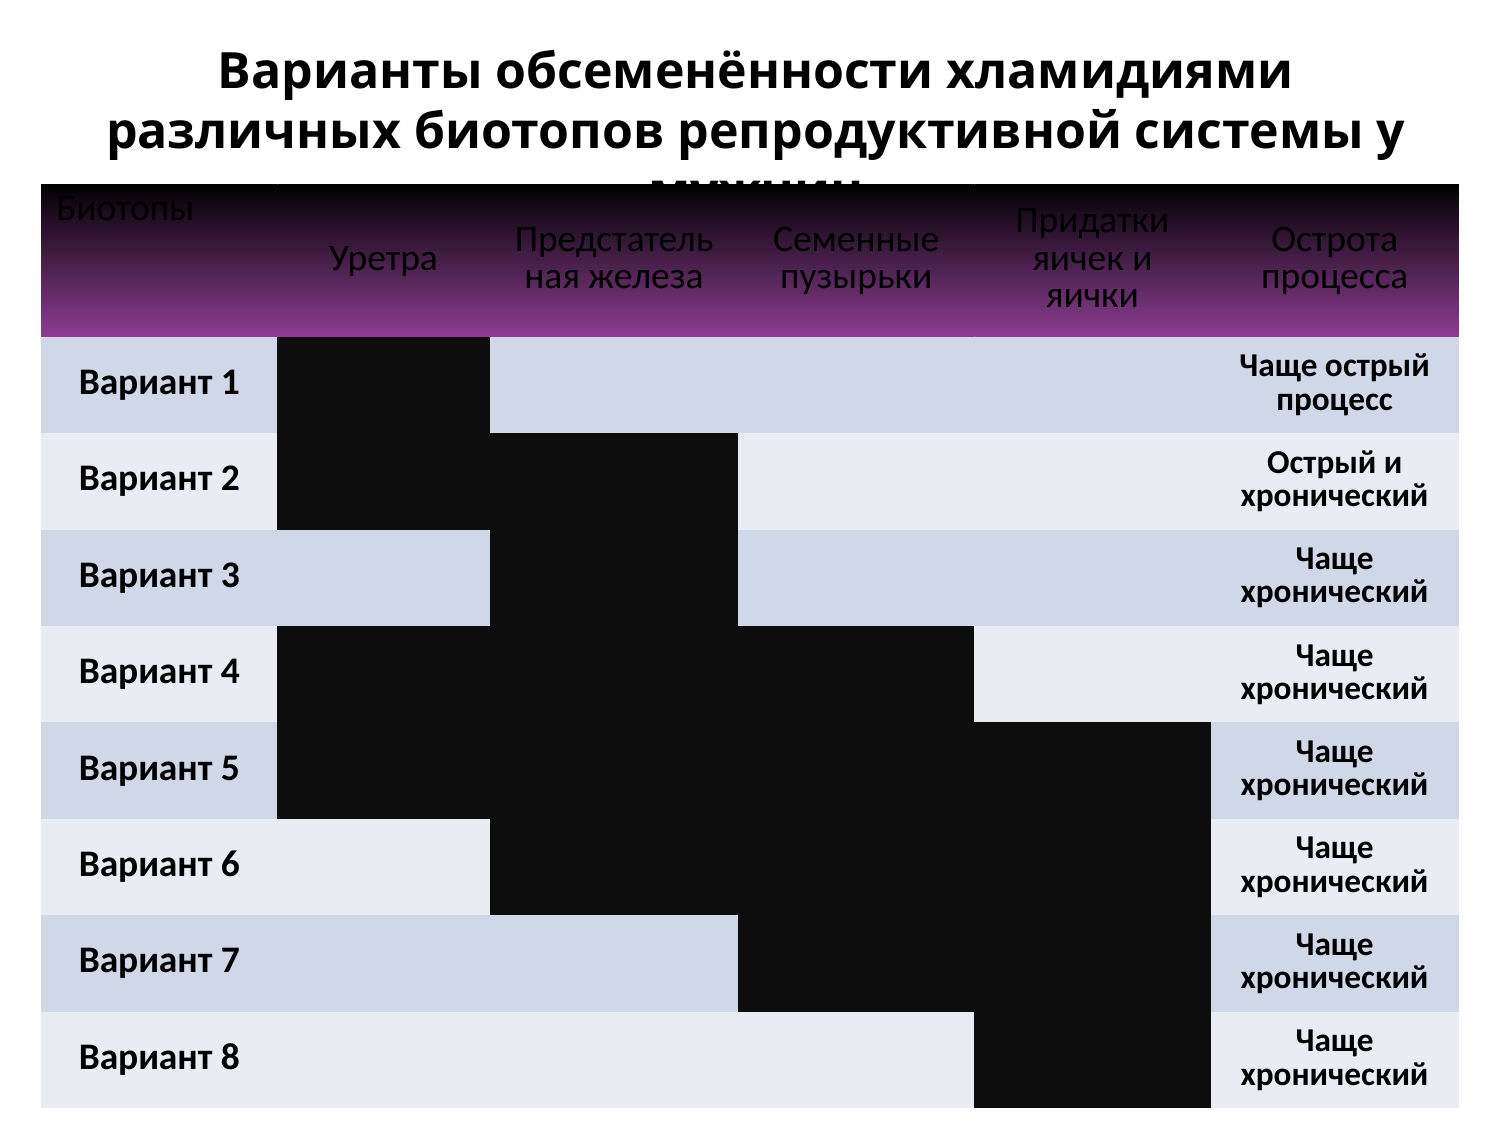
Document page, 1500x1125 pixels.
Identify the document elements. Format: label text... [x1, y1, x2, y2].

table_cell Чаще хронический [1211, 1012, 1459, 1108]
table_cell [974, 819, 1211, 915]
table_cell [738, 530, 974, 626]
table_cell Вариант 2 [41, 433, 277, 530]
table_cell [974, 337, 1211, 433]
table_cell Вариант 8 [41, 1012, 277, 1108]
table_cell [490, 1012, 738, 1108]
table_cell [974, 915, 1211, 1012]
table_cell Вариант 1 [41, 337, 277, 433]
table_cell [738, 626, 974, 722]
table_cell [738, 722, 974, 819]
table_cell [490, 819, 738, 915]
table_cell [277, 433, 490, 530]
table_cell [974, 433, 1211, 530]
table_cell Вариант 3 [41, 530, 277, 626]
table_cell [738, 1012, 974, 1108]
table_header Семенные пузырьки [738, 184, 974, 337]
table_cell [277, 915, 490, 1012]
table_cell [490, 722, 738, 819]
table_cell Чаще острый процесс [1211, 337, 1459, 433]
table_cell Вариант 7 [41, 915, 277, 1012]
table_cell [974, 626, 1211, 722]
table_cell [277, 819, 490, 915]
table_header Острота процесса [1211, 184, 1459, 337]
title Варианты обсеменённости хламидиями различных биотопов репродуктивной системы у мужчин [53, 30, 1459, 149]
table_cell [738, 819, 974, 915]
table_cell Чаще хронический [1211, 915, 1459, 1012]
table_cell [277, 626, 490, 722]
table_header Предстательная железа [490, 184, 738, 337]
table_cell [277, 1012, 490, 1108]
table_cell [738, 337, 974, 433]
table_cell [490, 433, 738, 530]
table_header Биотопы [41, 184, 277, 337]
table_cell Чаще хронический [1211, 626, 1459, 722]
table_cell [277, 722, 490, 819]
table_cell [738, 433, 974, 530]
table_cell Чаще хронический [1211, 819, 1459, 915]
table_cell [738, 915, 974, 1012]
table_cell [490, 530, 738, 626]
table_cell [974, 722, 1211, 819]
table_cell [490, 915, 738, 1012]
table_header Придатки яичек и яички [974, 184, 1211, 337]
table_header Уретра [277, 184, 490, 337]
table_cell [490, 337, 738, 433]
table_cell [490, 626, 738, 722]
table_cell [974, 530, 1211, 626]
table_cell Чаще хронический [1211, 722, 1459, 819]
table_cell Вариант 5 [41, 722, 277, 819]
table_cell Вариант 6 [41, 819, 277, 915]
table_cell [277, 337, 490, 433]
table_cell Вариант 4 [41, 626, 277, 722]
table_cell Острый и хронический [1211, 433, 1459, 530]
table_cell [277, 530, 490, 626]
table_cell [974, 1012, 1211, 1108]
table_cell Чаще хронический [1211, 530, 1459, 626]
